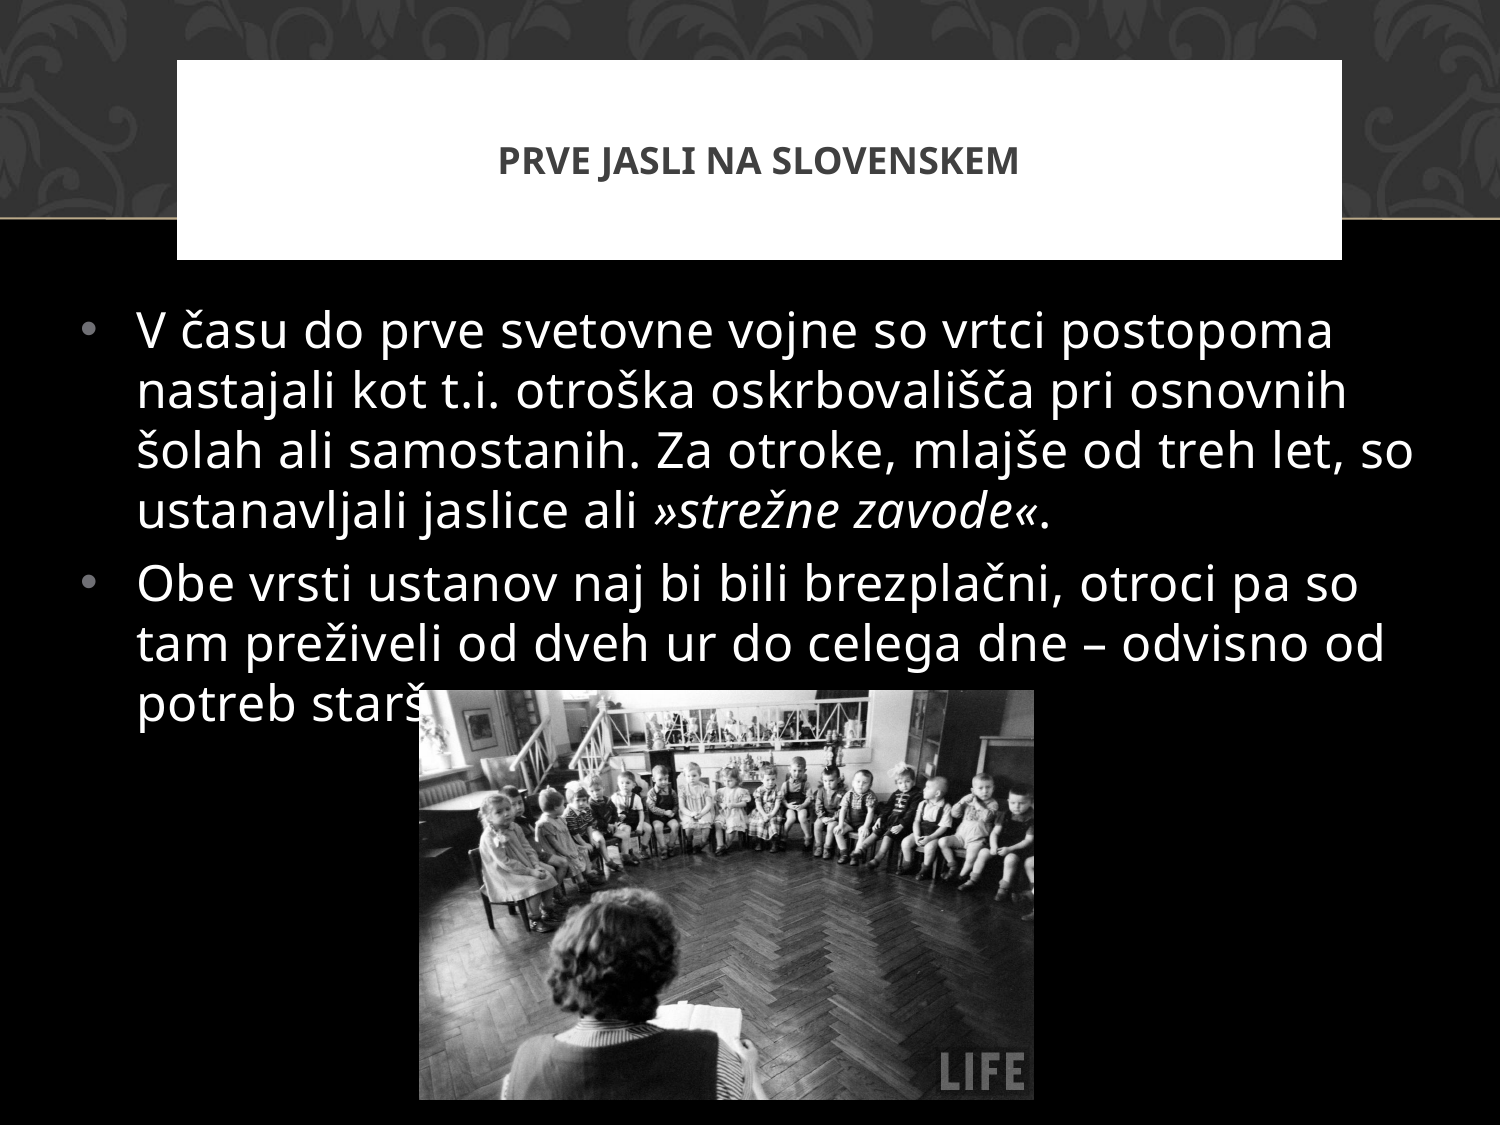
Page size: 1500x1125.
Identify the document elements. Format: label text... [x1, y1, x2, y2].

picture [419, 690, 1034, 1100]
picture [0, 0, 1500, 217]
title Prve jasli na Slovenskem [183, 66, 1336, 254]
list V času do prve svetovne vojne so vrtci postopoma nastajali kot t.i. otroška oskrbovališča pri osnovnih šolah ali samostanih. Za otroke, mlajše od treh let, so ustanavljali jaslice ali »strežne zavode«. Obe vrsti ustanov naj bi bili brezplačni, otroci pa so tam preživeli od dveh ur do celega dne – odvisno od potreb staršev. [64, 290, 1436, 981]
